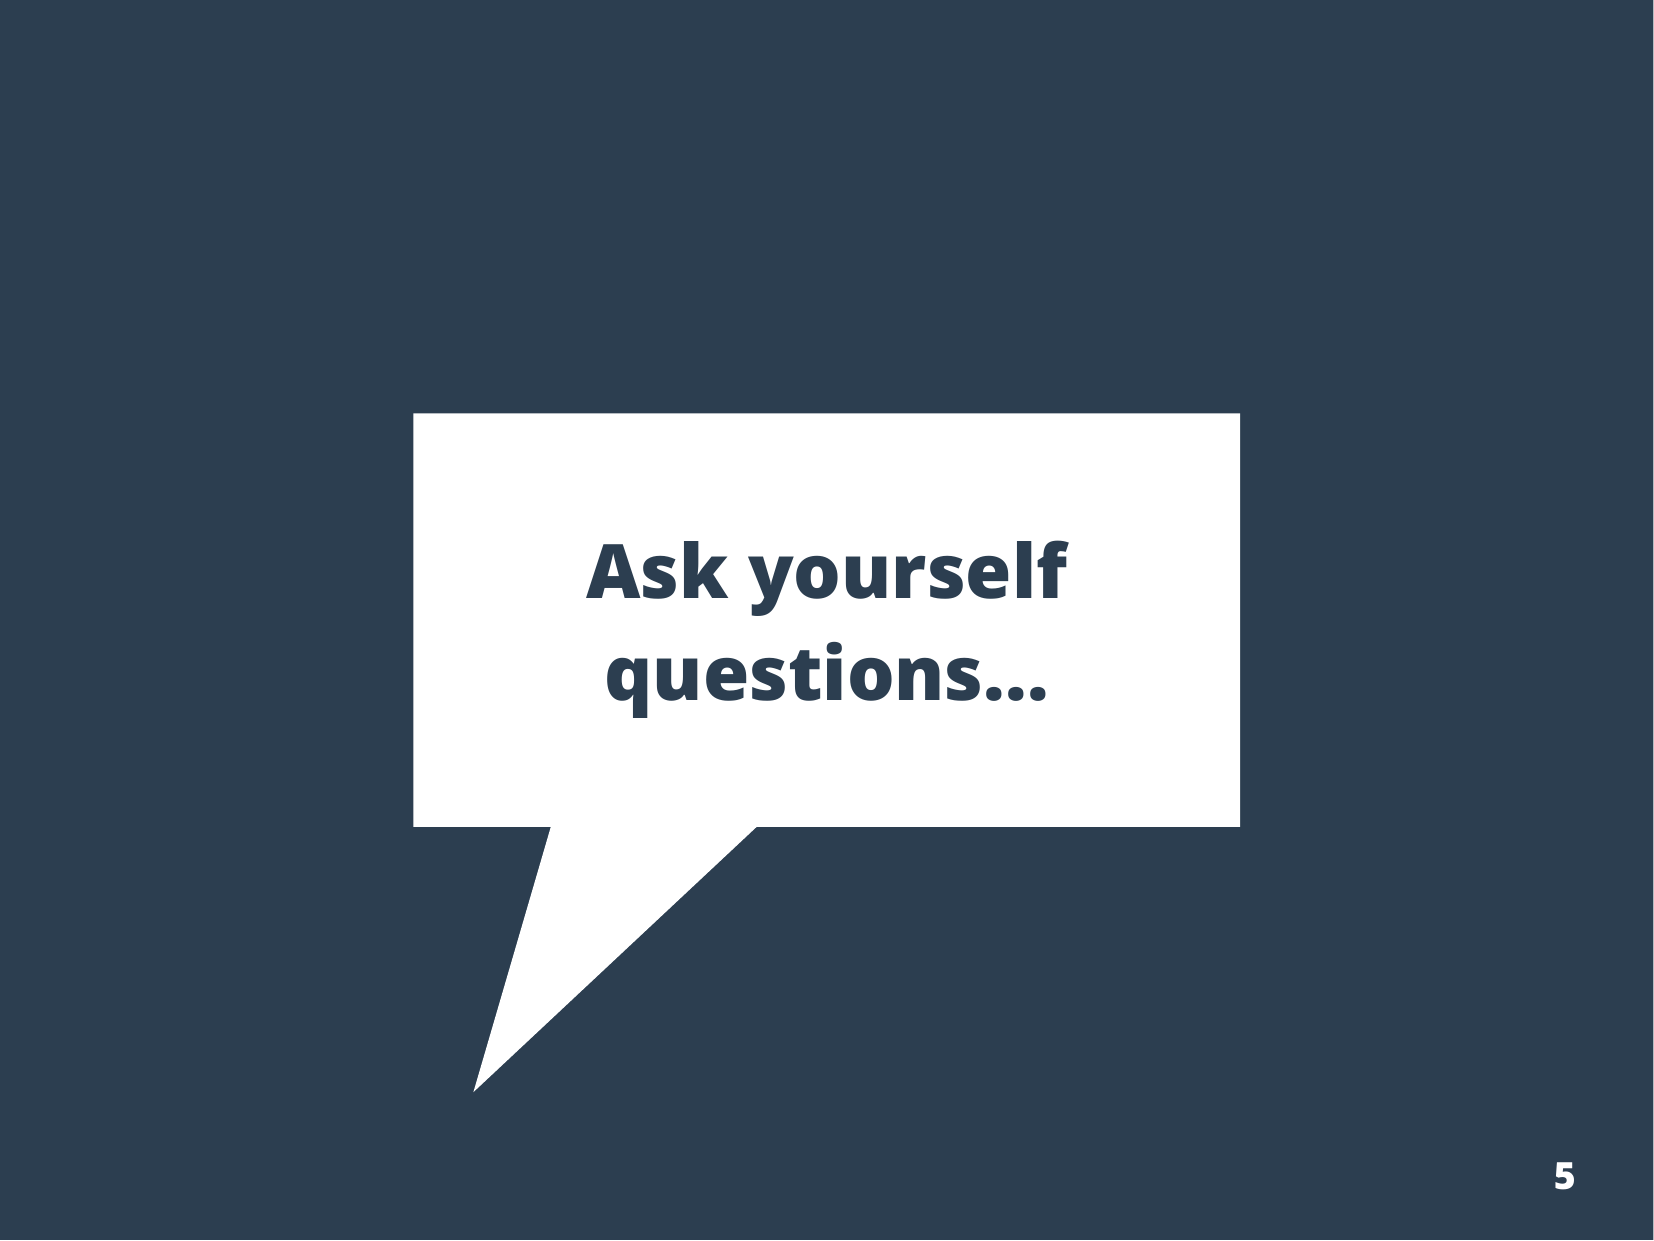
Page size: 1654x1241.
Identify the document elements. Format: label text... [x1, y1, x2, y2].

title Ask yourself questions... [442, 442, 1211, 798]
